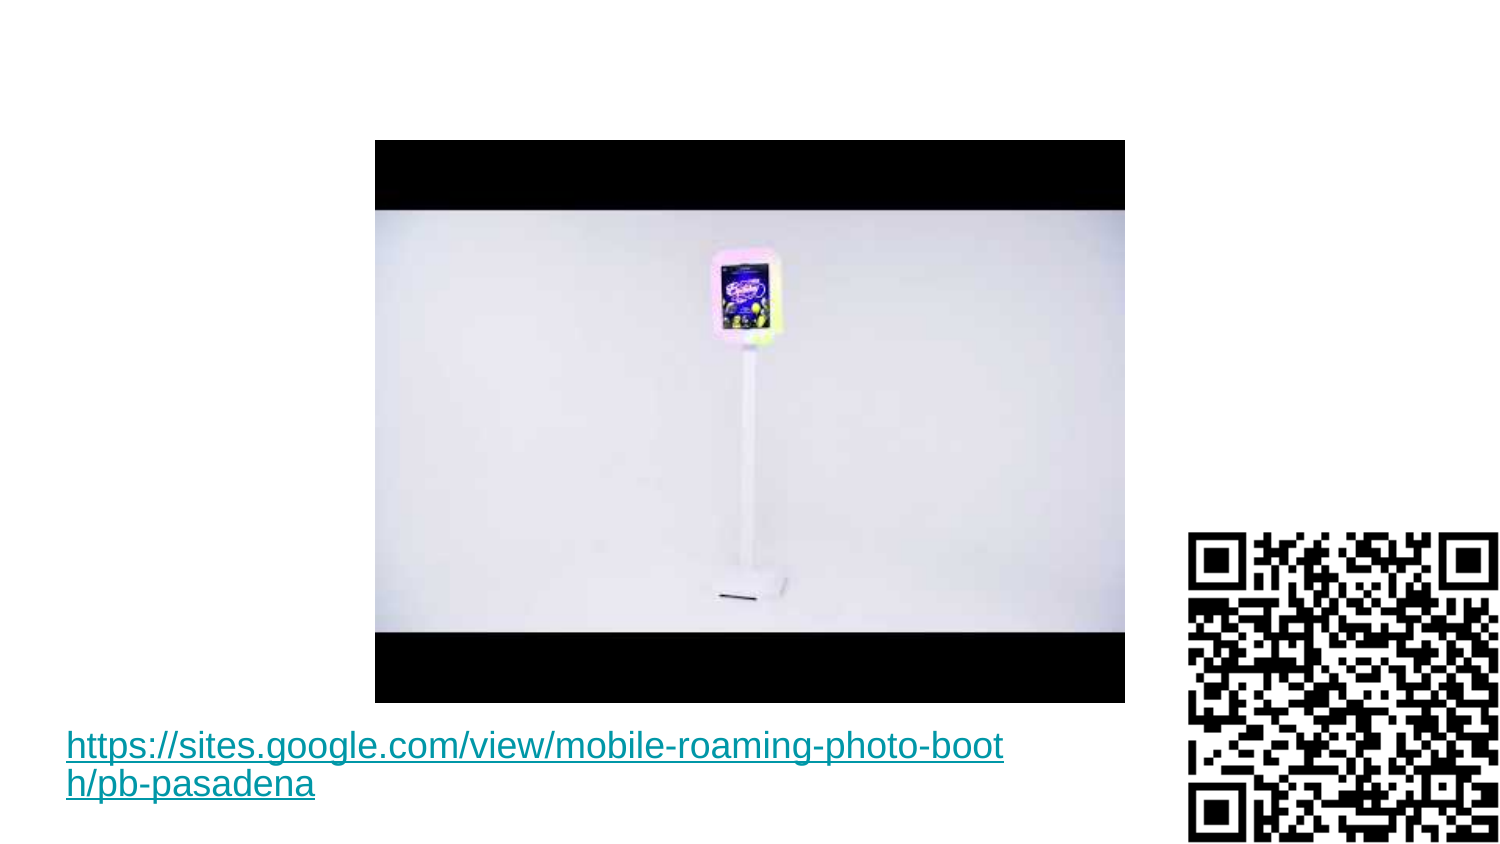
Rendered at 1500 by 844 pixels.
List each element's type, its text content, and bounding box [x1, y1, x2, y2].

picture [375, 140, 1125, 704]
picture [1187, 531, 1500, 844]
list https://sites.google.com/view/mobile-roaming-photo-booth/pb-pasadena [51, 694, 1036, 794]
